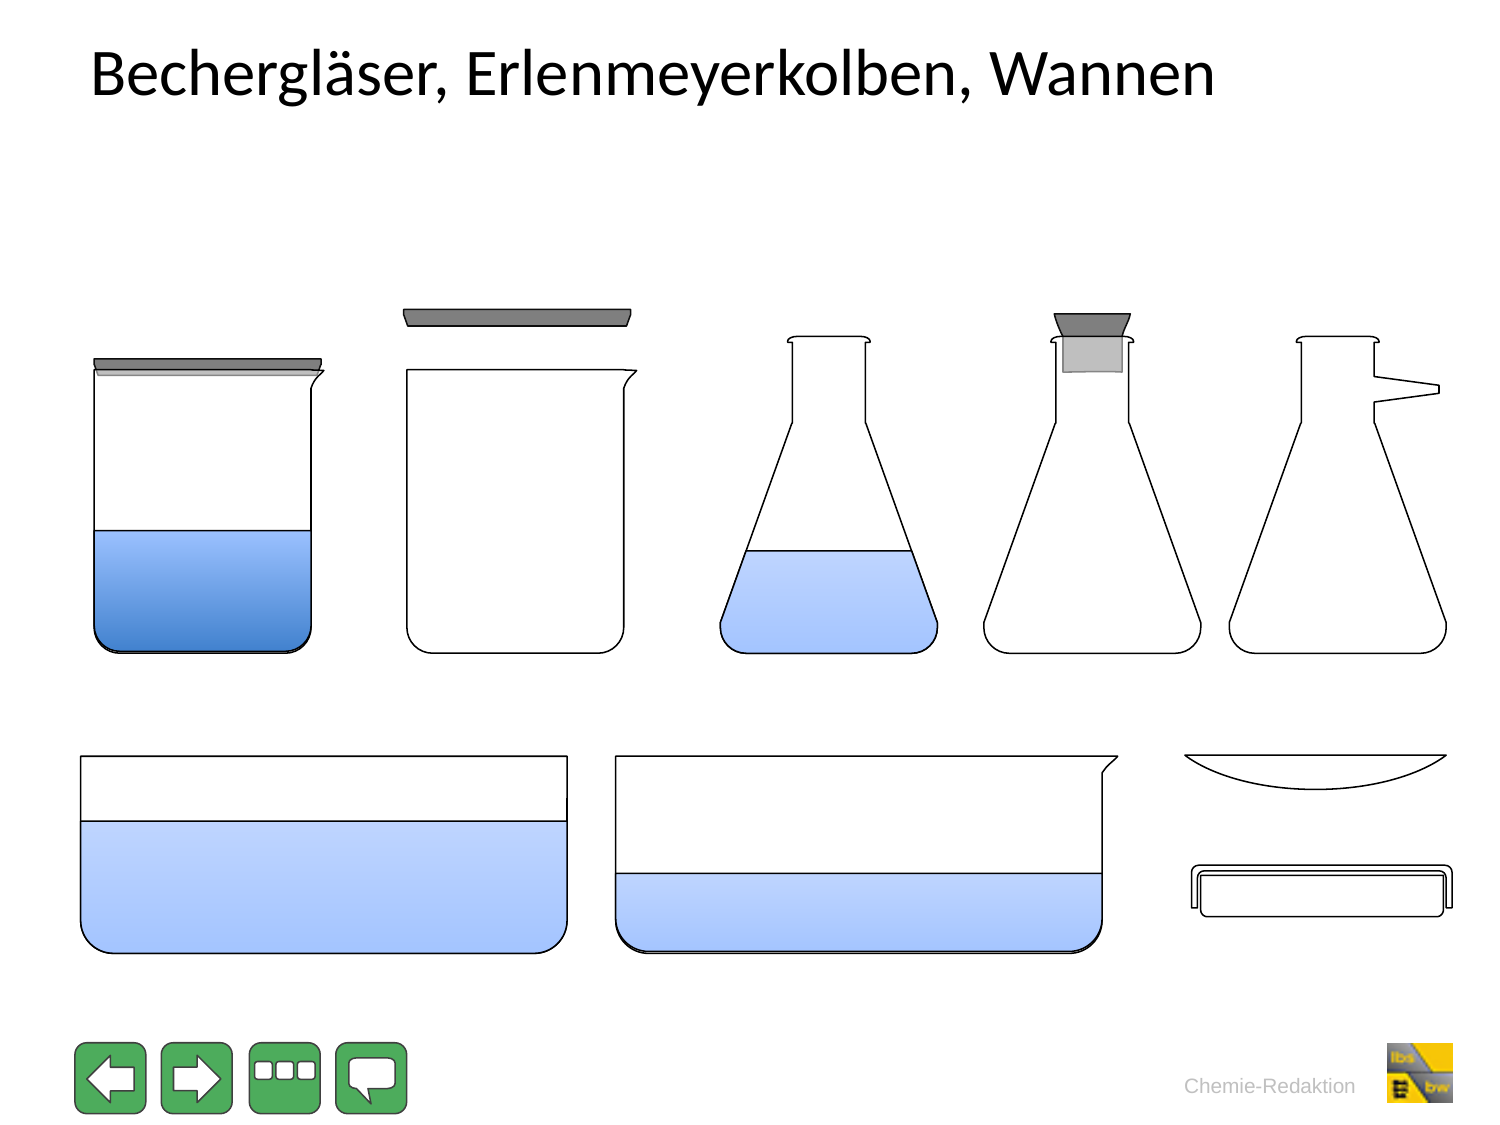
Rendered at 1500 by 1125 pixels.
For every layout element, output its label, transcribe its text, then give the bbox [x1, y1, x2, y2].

text_box [1191, 865, 1453, 917]
title Bechergläser, Erlenmeyerkolben, Wannen [75, 20, 1426, 110]
text_box [403, 309, 631, 326]
text_box [1229, 336, 1447, 654]
text_box [94, 358, 324, 654]
text_box [615, 756, 1118, 954]
picture [1387, 1043, 1453, 1103]
text_box [983, 313, 1201, 654]
text_box [80, 756, 568, 954]
text_box [1184, 755, 1447, 790]
text_box [720, 336, 938, 654]
text_box [406, 369, 637, 654]
